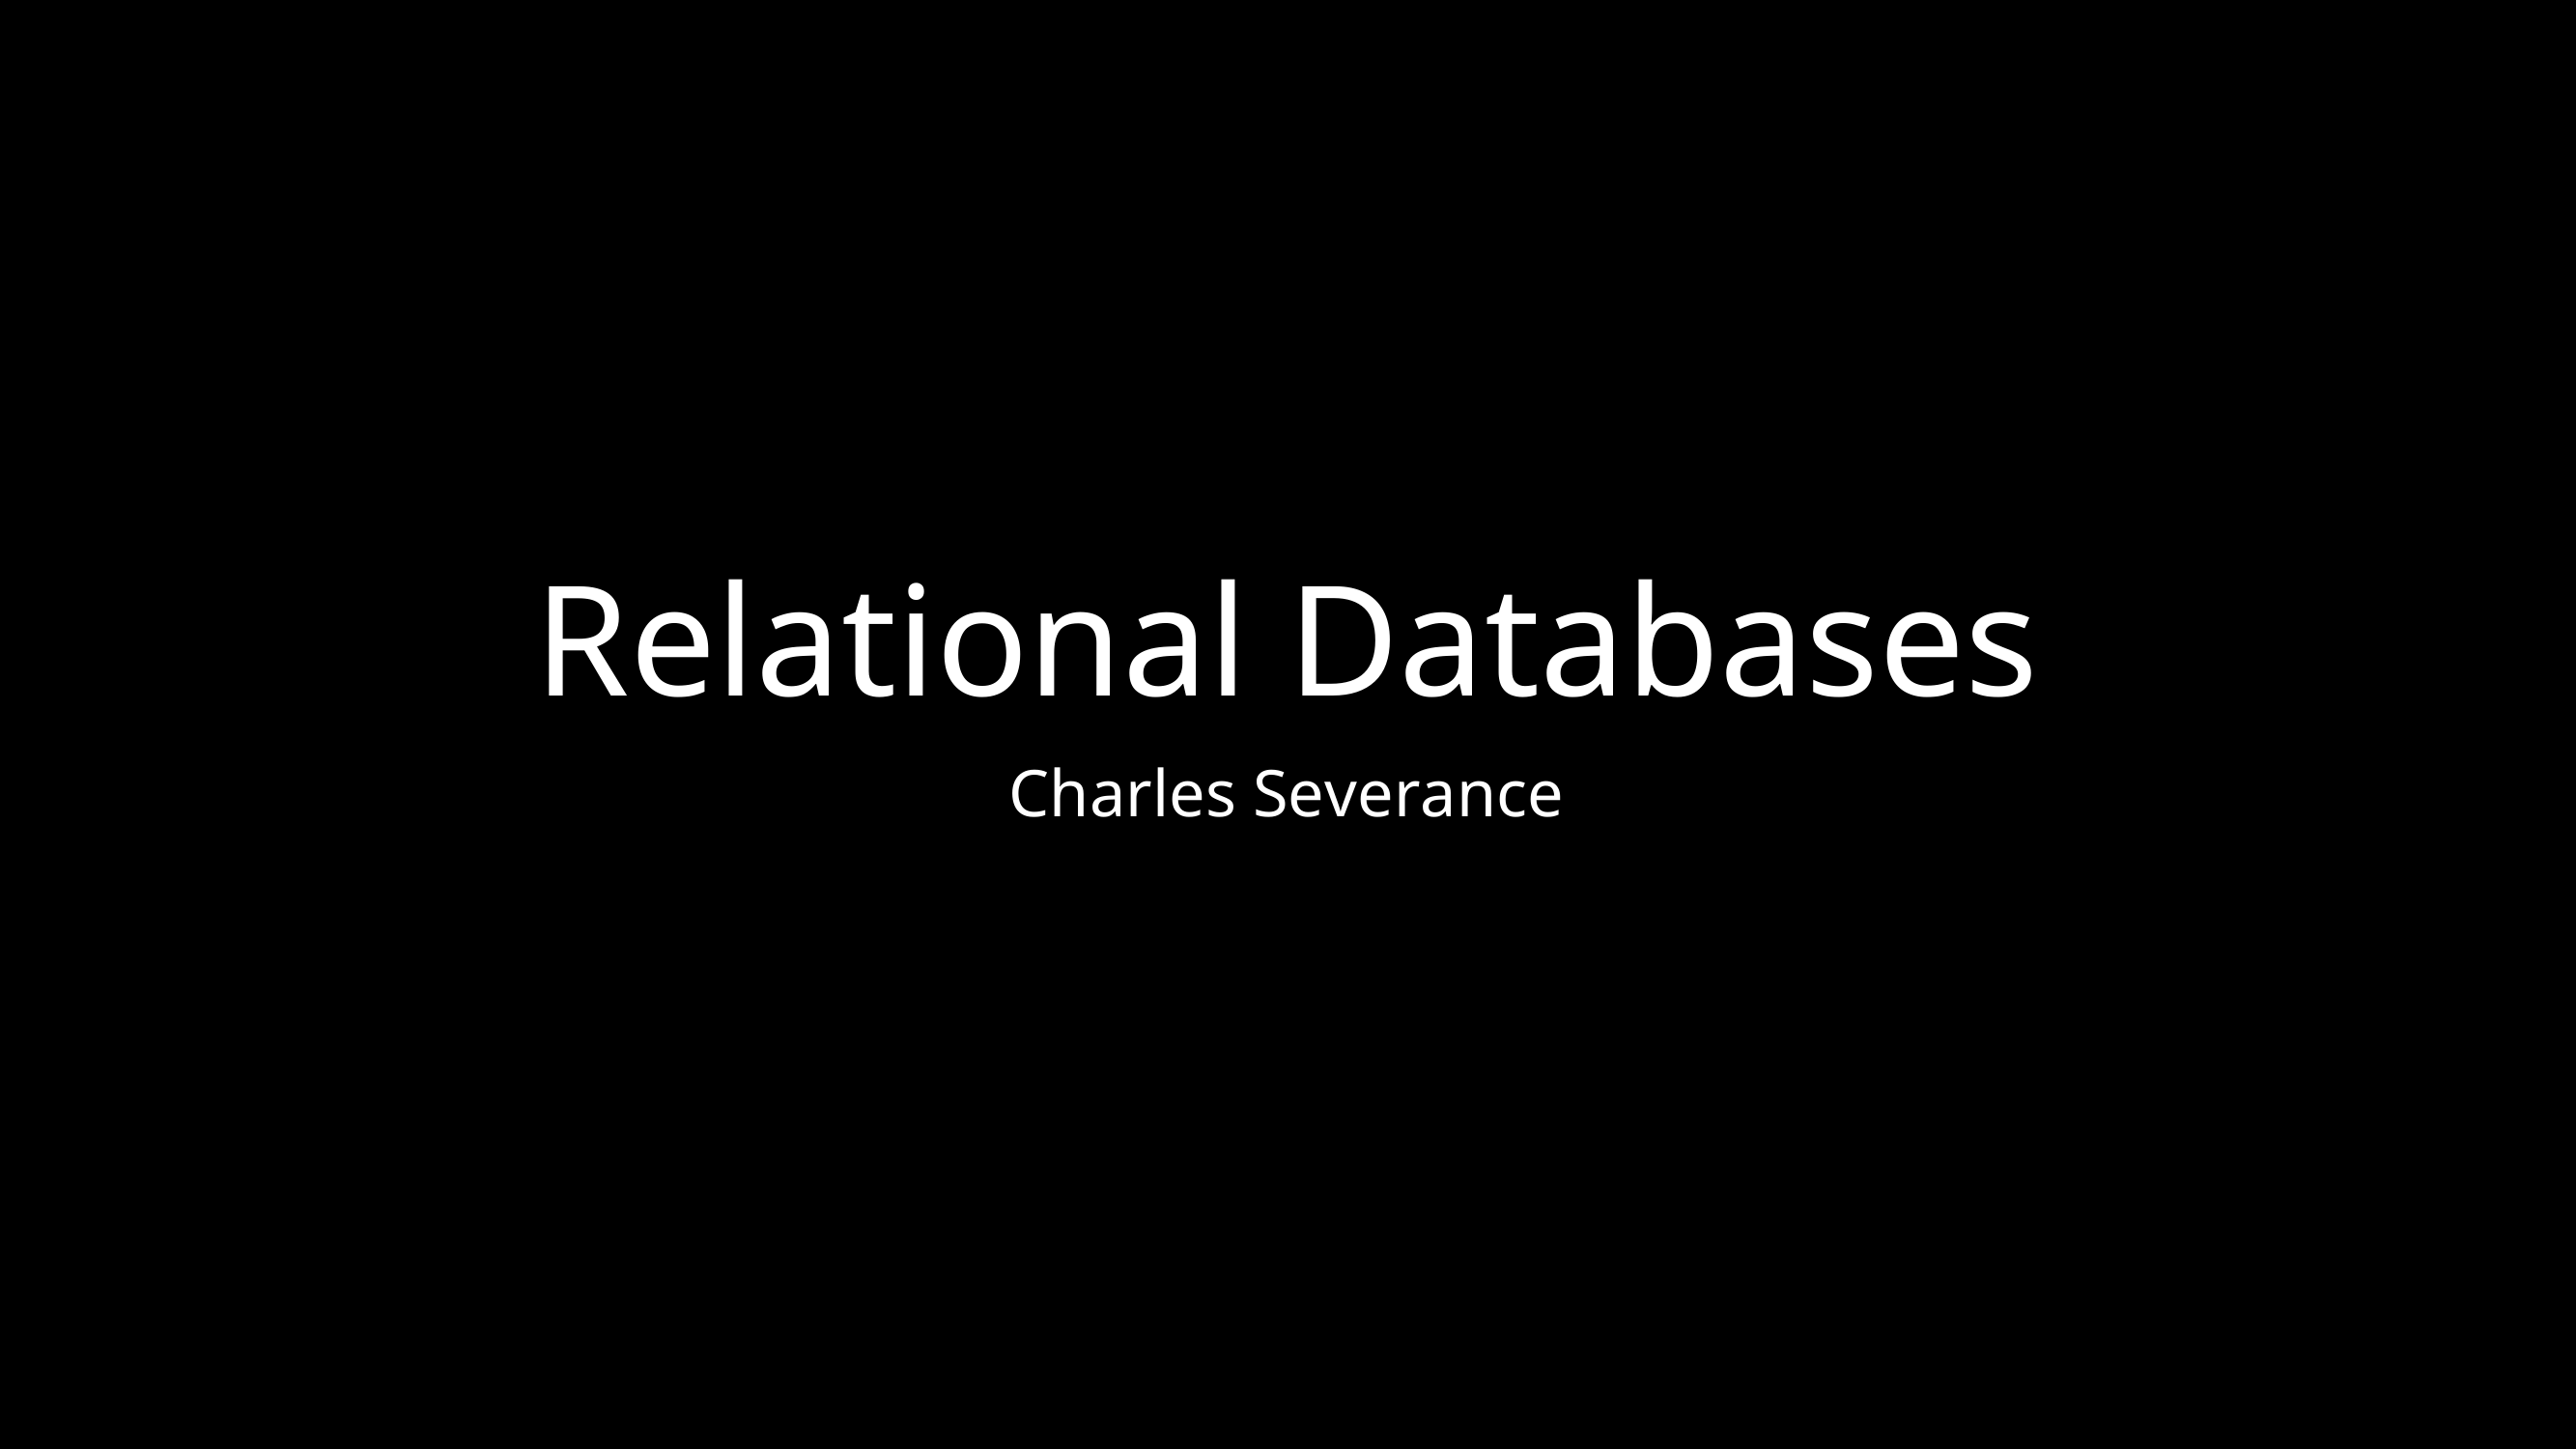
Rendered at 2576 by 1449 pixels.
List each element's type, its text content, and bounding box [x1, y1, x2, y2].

list Charles Severance [183, 746, 2392, 914]
title Relational Databases [183, 199, 2392, 733]
